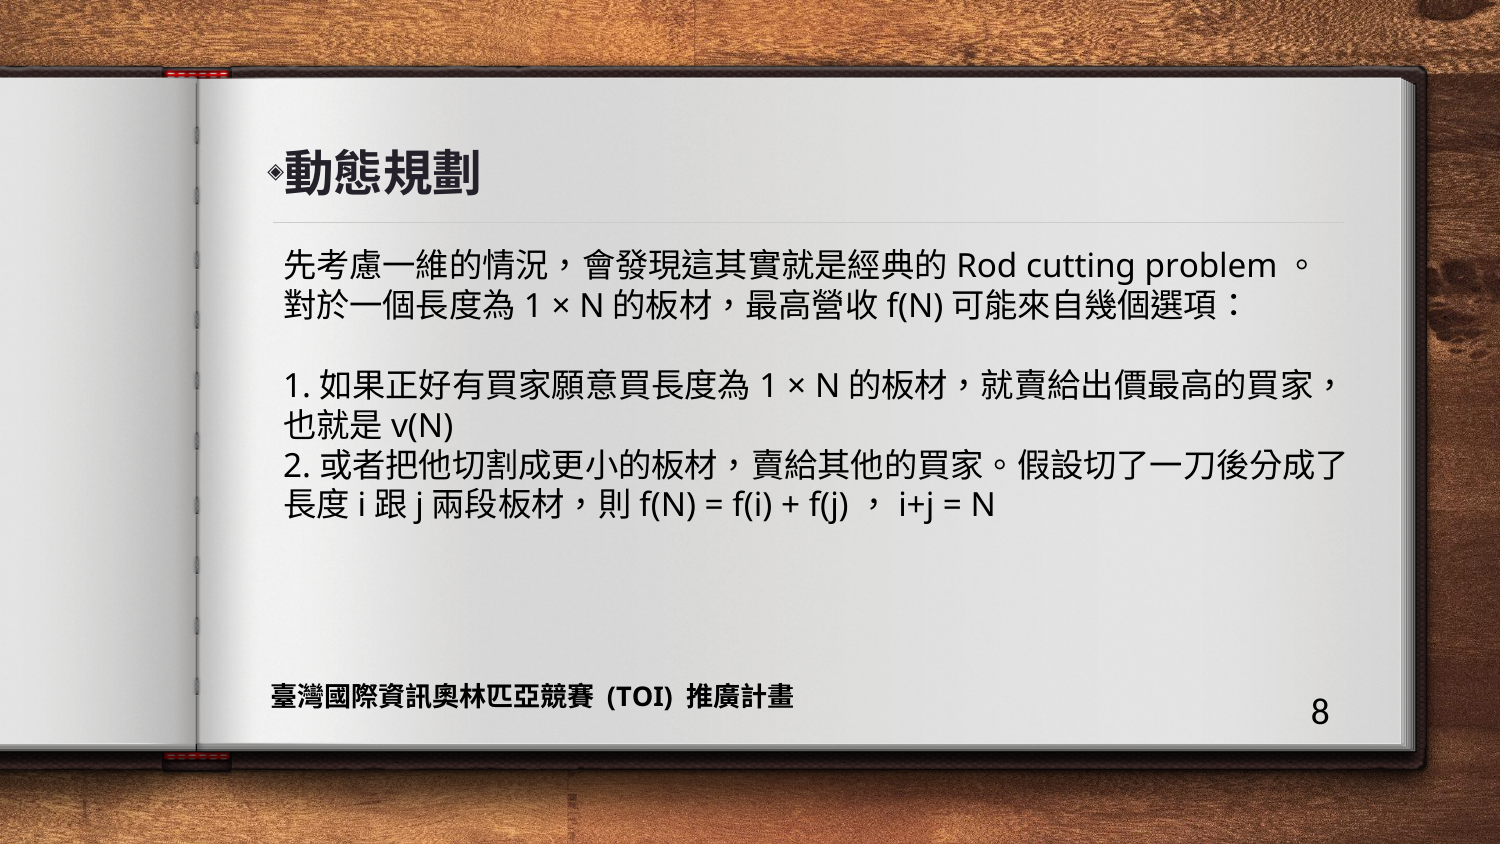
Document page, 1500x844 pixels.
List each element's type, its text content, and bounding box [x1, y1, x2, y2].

text_box 先考慮一維的情況，會發現這其實就是經典的Rod cutting problem。對於一個長度為1 × N的板材，最高營收f(N)可能來自幾個選項： 1.如果正好有買家願意買長度為1 × N的板材，就賣給出價最高的買家，也就是v(N) 2.或者把他切割成更小的板材，賣給其他的買家。假設切了一刀後分成了長度i跟j兩段板材，則f(N) = f(i) + f(j)，i+j = N [268, 236, 1366, 535]
text_box [1295, 672, 1386, 737]
list 動態規劃 [252, 126, 1194, 216]
